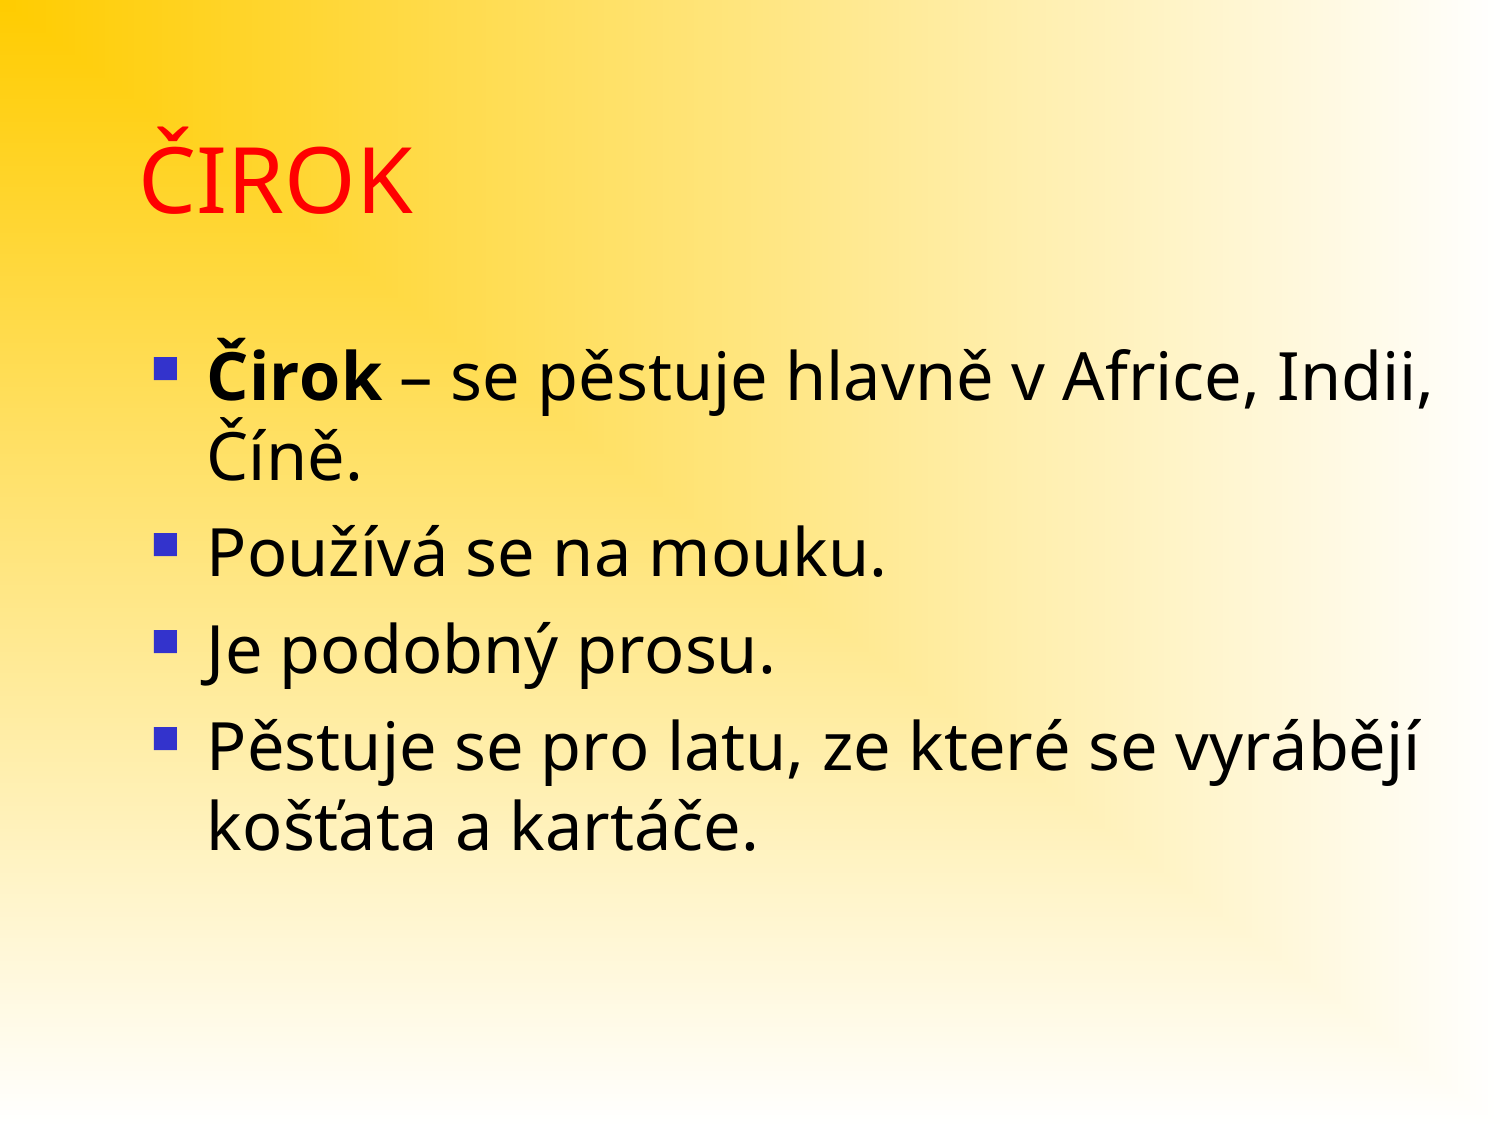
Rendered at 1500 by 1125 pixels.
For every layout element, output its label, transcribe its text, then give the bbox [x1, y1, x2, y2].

list Čirok – se pěstuje hlavně v Africe, Indii, Číně. Používá se na mouku. Je podobný prosu. Pěstuje se pro latu, ze které se vyrábějí košťata a kartáče. [135, 326, 1469, 977]
picture [0, 0, 1500, 1125]
title ČIROK [123, 0, 1403, 240]
